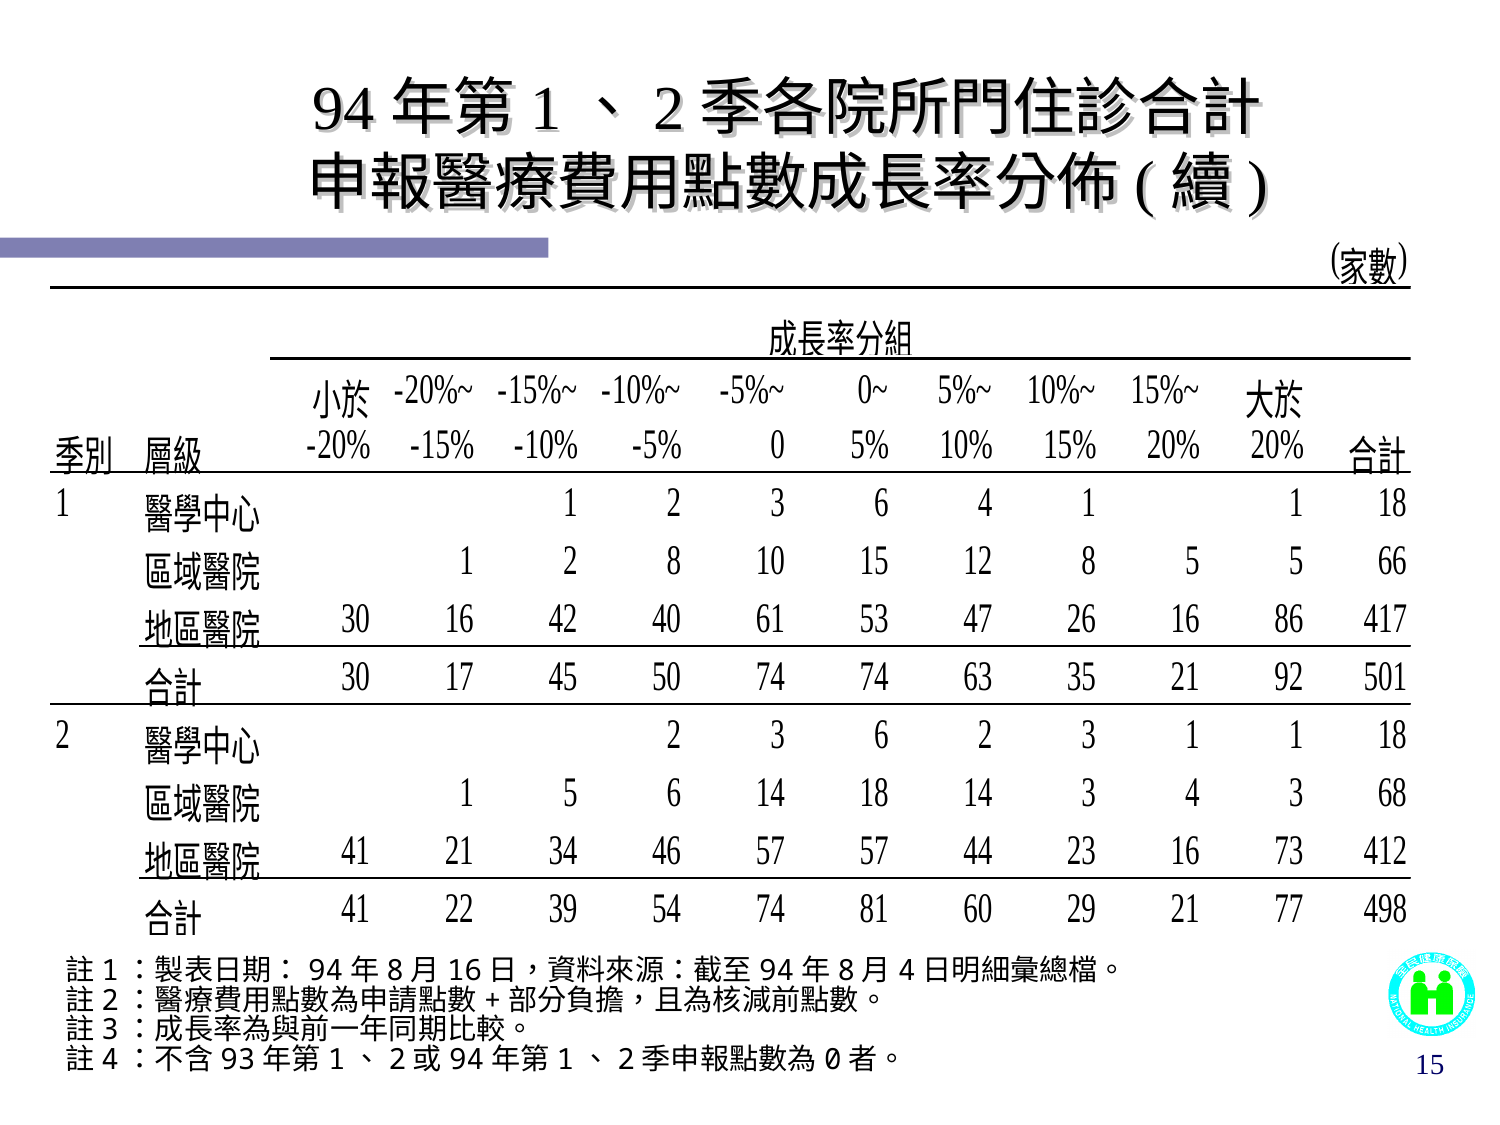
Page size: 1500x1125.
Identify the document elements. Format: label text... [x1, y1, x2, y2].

text_box [1400, 1037, 1476, 1125]
text_box 註1：製表日期：94年8月16日，資料來源：截至94年8月4日明細彙總檔。 註2：醫療費用點數為申請點數+部分負擔，且為核減前點數。 註3：成長率為與前一年同期比較。 註4：不含93年第1、2或94年第1、2季申報點數為0者。 [50, 948, 1388, 1113]
chart [50, 212, 1413, 938]
title 94年第1、2季各院所門住診合計 申報醫療費用點數成長率分佈(續) [150, 37, 1426, 225]
